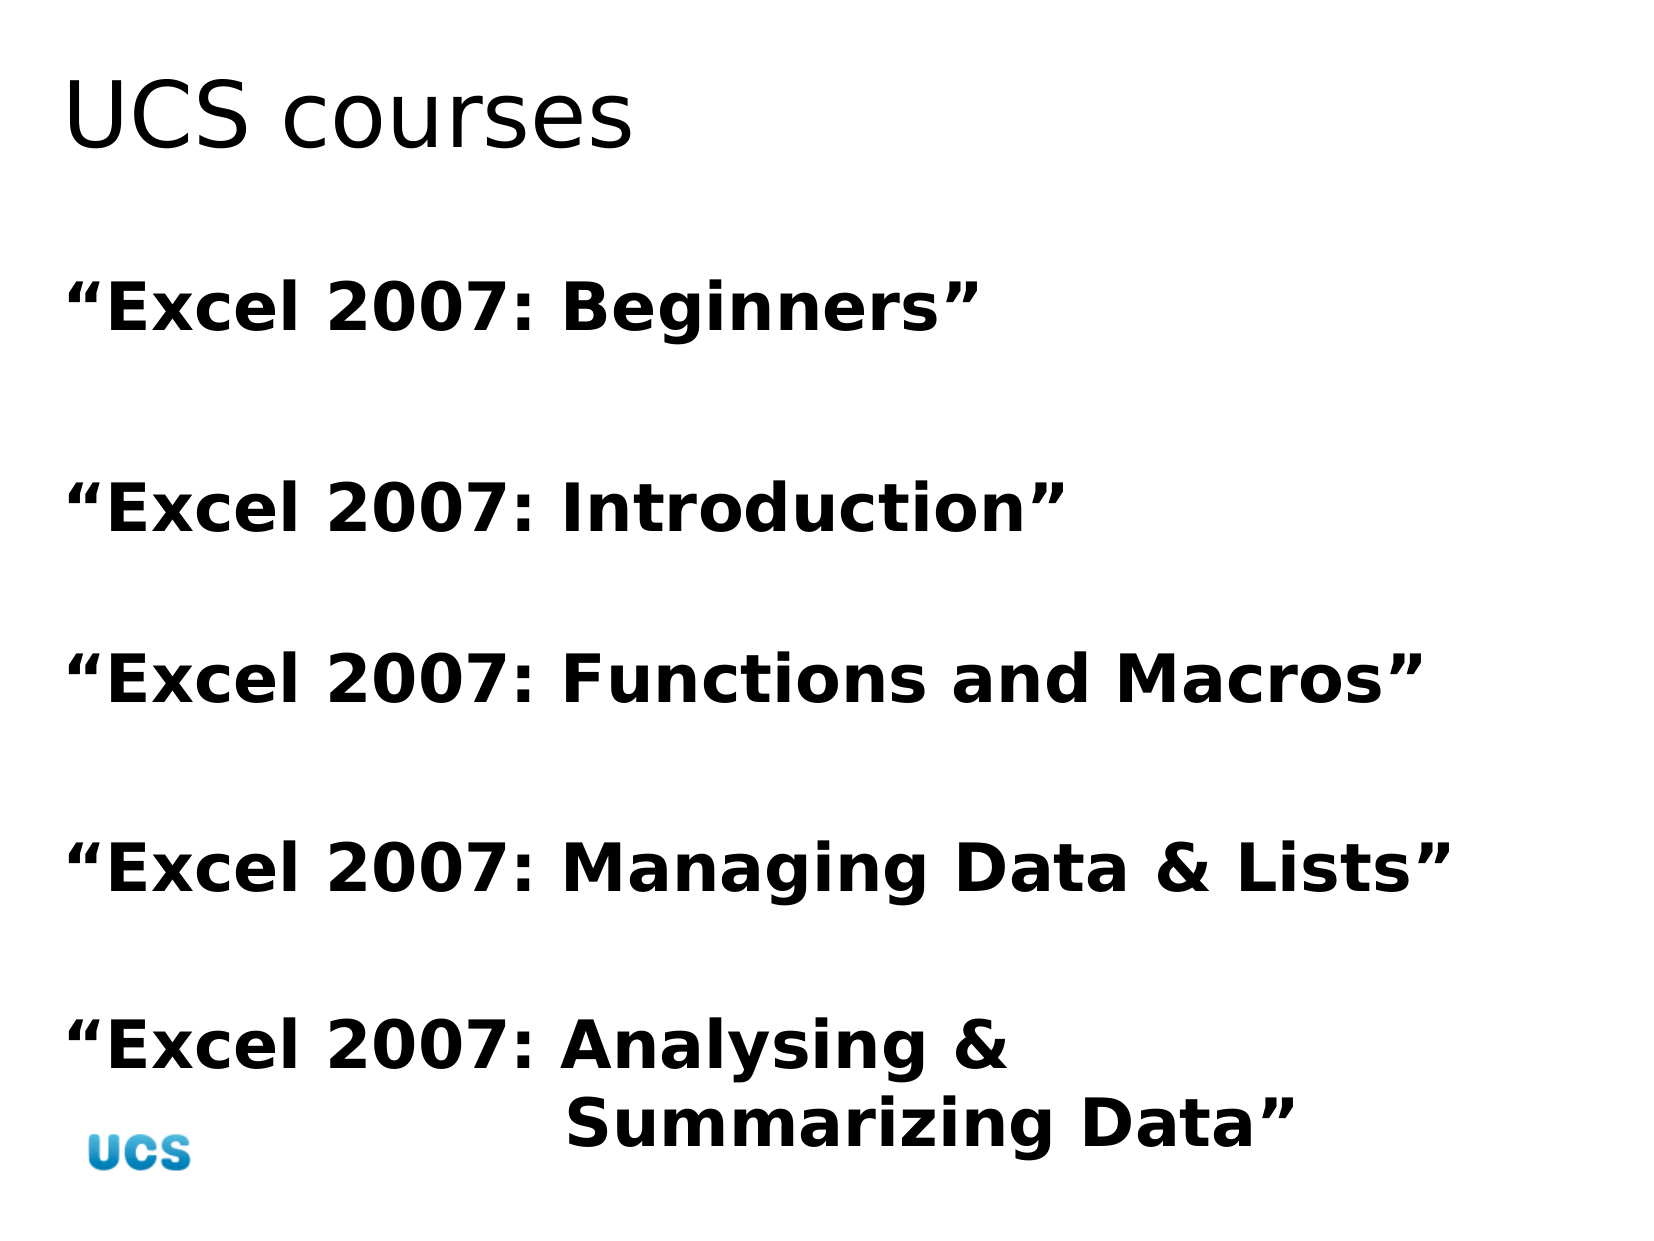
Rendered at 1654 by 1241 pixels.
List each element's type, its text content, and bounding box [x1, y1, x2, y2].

text_box “Excel 2007: Analysing & Summarizing Data” [59, 1003, 1305, 1166]
text_box “Excel 2007: Functions and Macros” [59, 637, 1433, 722]
text_box “Excel 2007: Managing Data & Lists” [59, 826, 1461, 911]
picture [88, 1166, 191, 1172]
text_box “Excel 2007: Introduction” [59, 466, 1075, 551]
text_box UCS courses [59, 59, 639, 173]
text_box “Excel 2007: Beginners” [59, 265, 989, 350]
